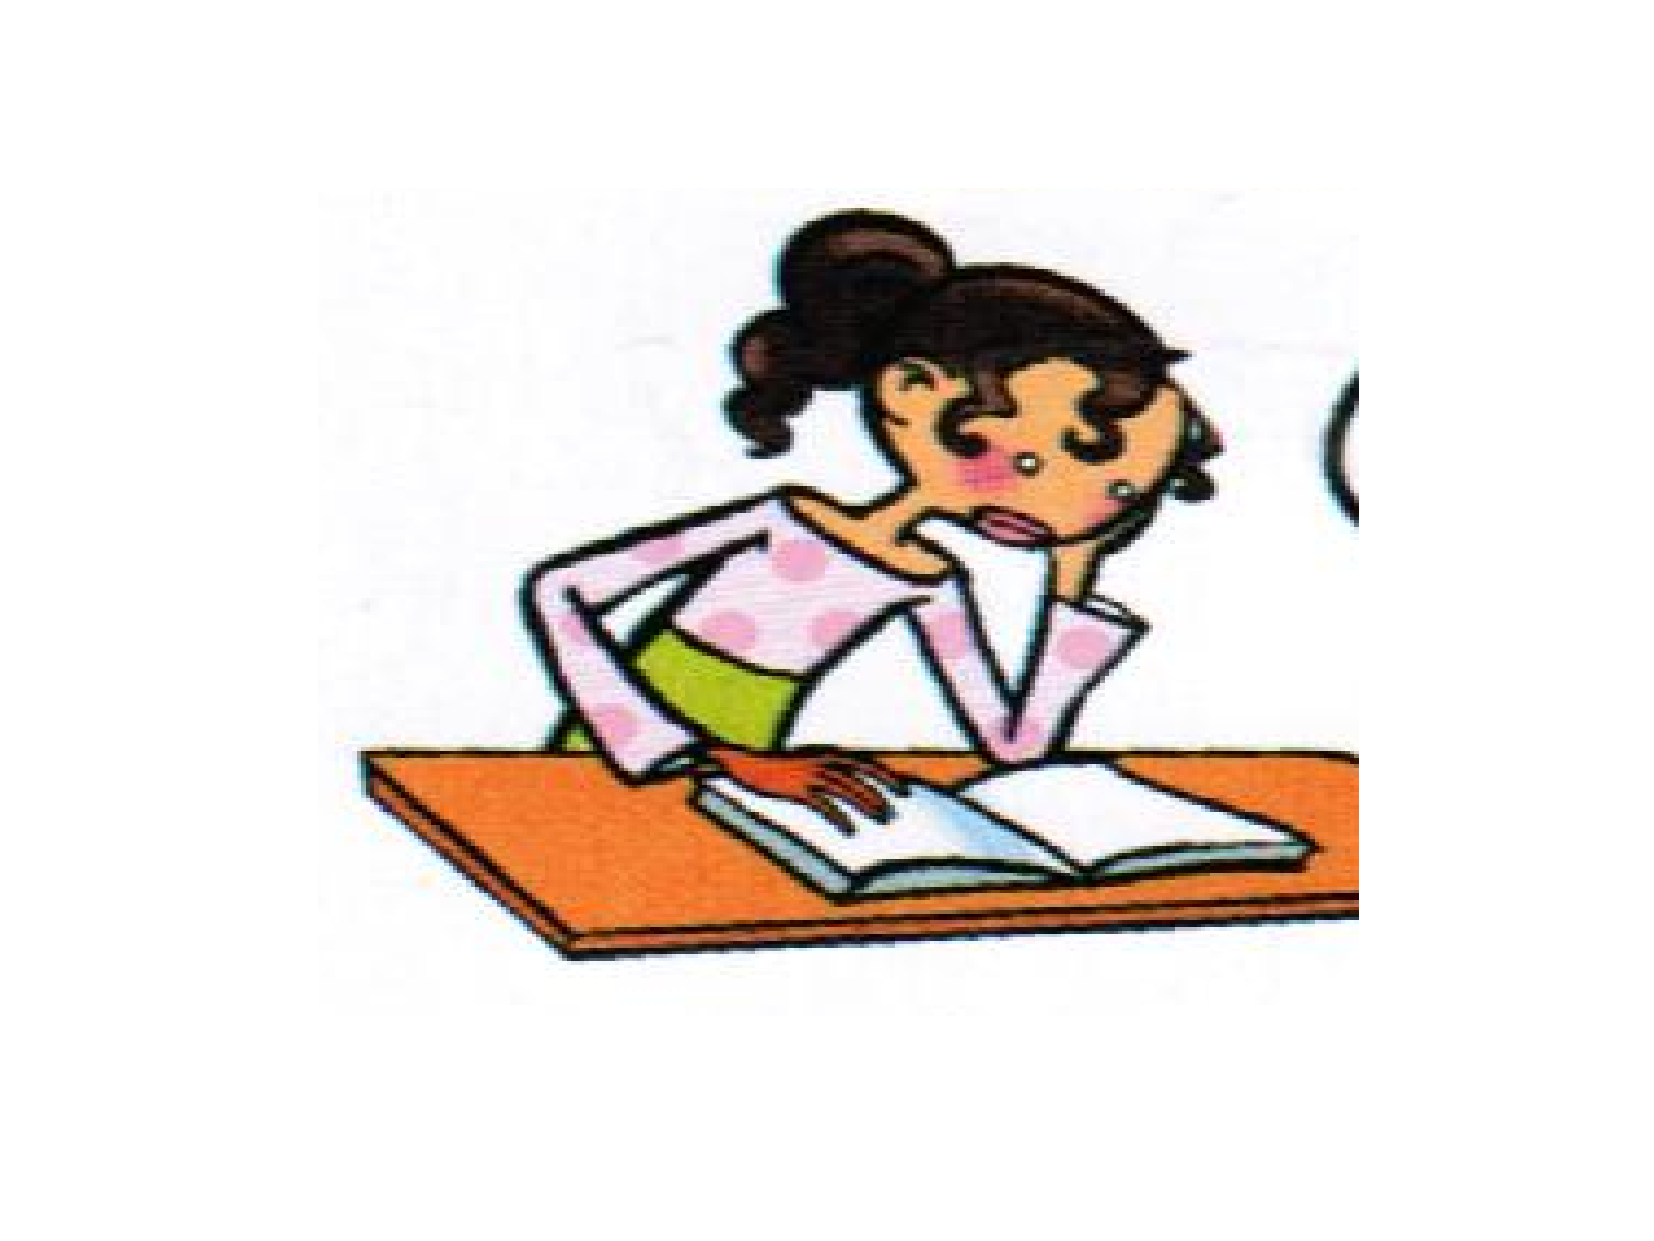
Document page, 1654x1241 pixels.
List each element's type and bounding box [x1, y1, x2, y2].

picture [318, 188, 1359, 1016]
